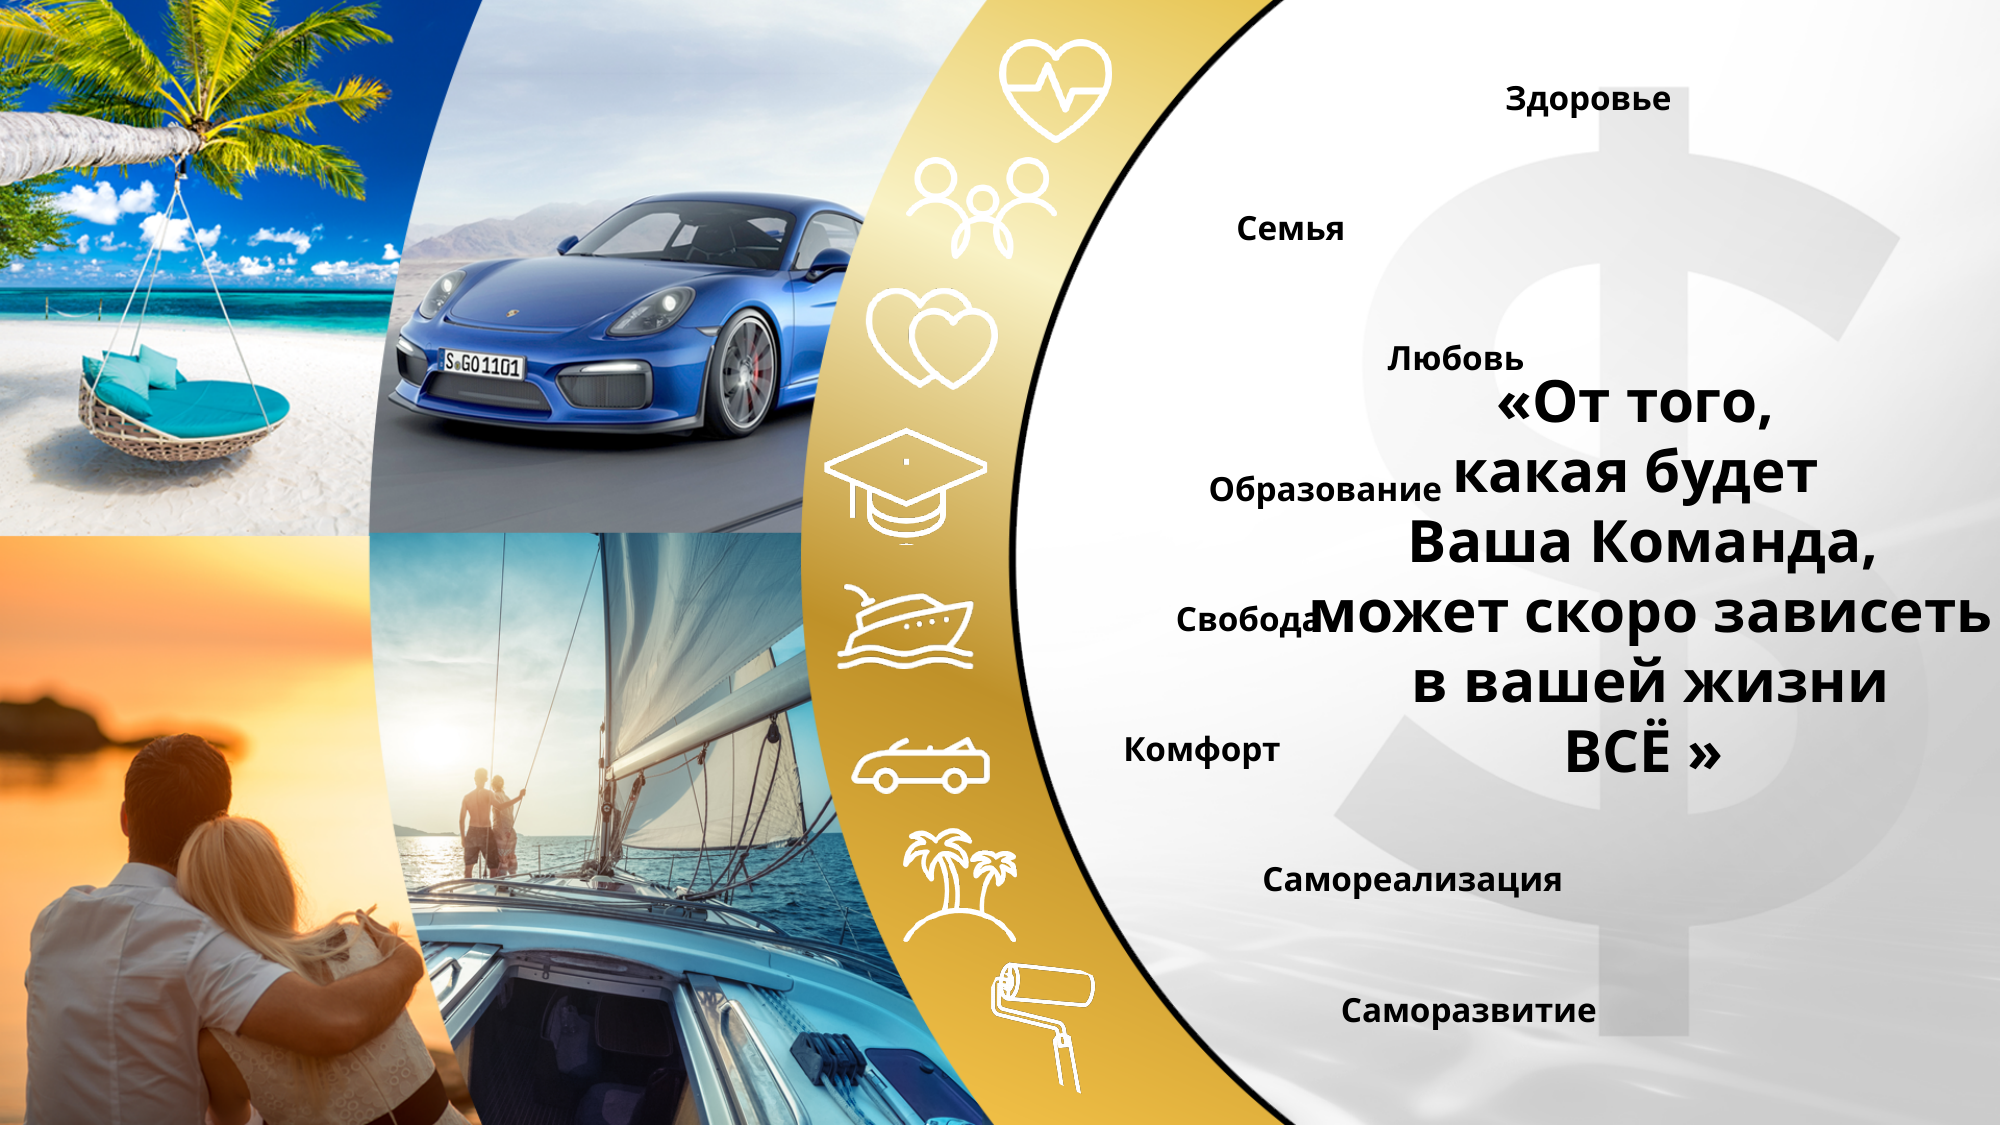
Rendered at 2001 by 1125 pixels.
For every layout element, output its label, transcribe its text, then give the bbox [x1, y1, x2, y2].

text_box Здоровье [1235, 77, 1672, 117]
text_box Самореализация [1149, 858, 1564, 899]
text_box Любовь [1087, 337, 1525, 378]
text_box Образование [1063, 467, 1253, 508]
picture [0, 0, 2000, 1125]
text_box Свобода [1063, 597, 1253, 638]
text_box Саморазвитие [1235, 988, 1598, 1029]
text_box Комфорт [1087, 728, 1253, 769]
text_box Семья [1149, 207, 1346, 248]
text_box «От того, какая будет Ваша Команда, может скоро зависеть в вашей жизни ВСЁ » [1253, 356, 2000, 792]
